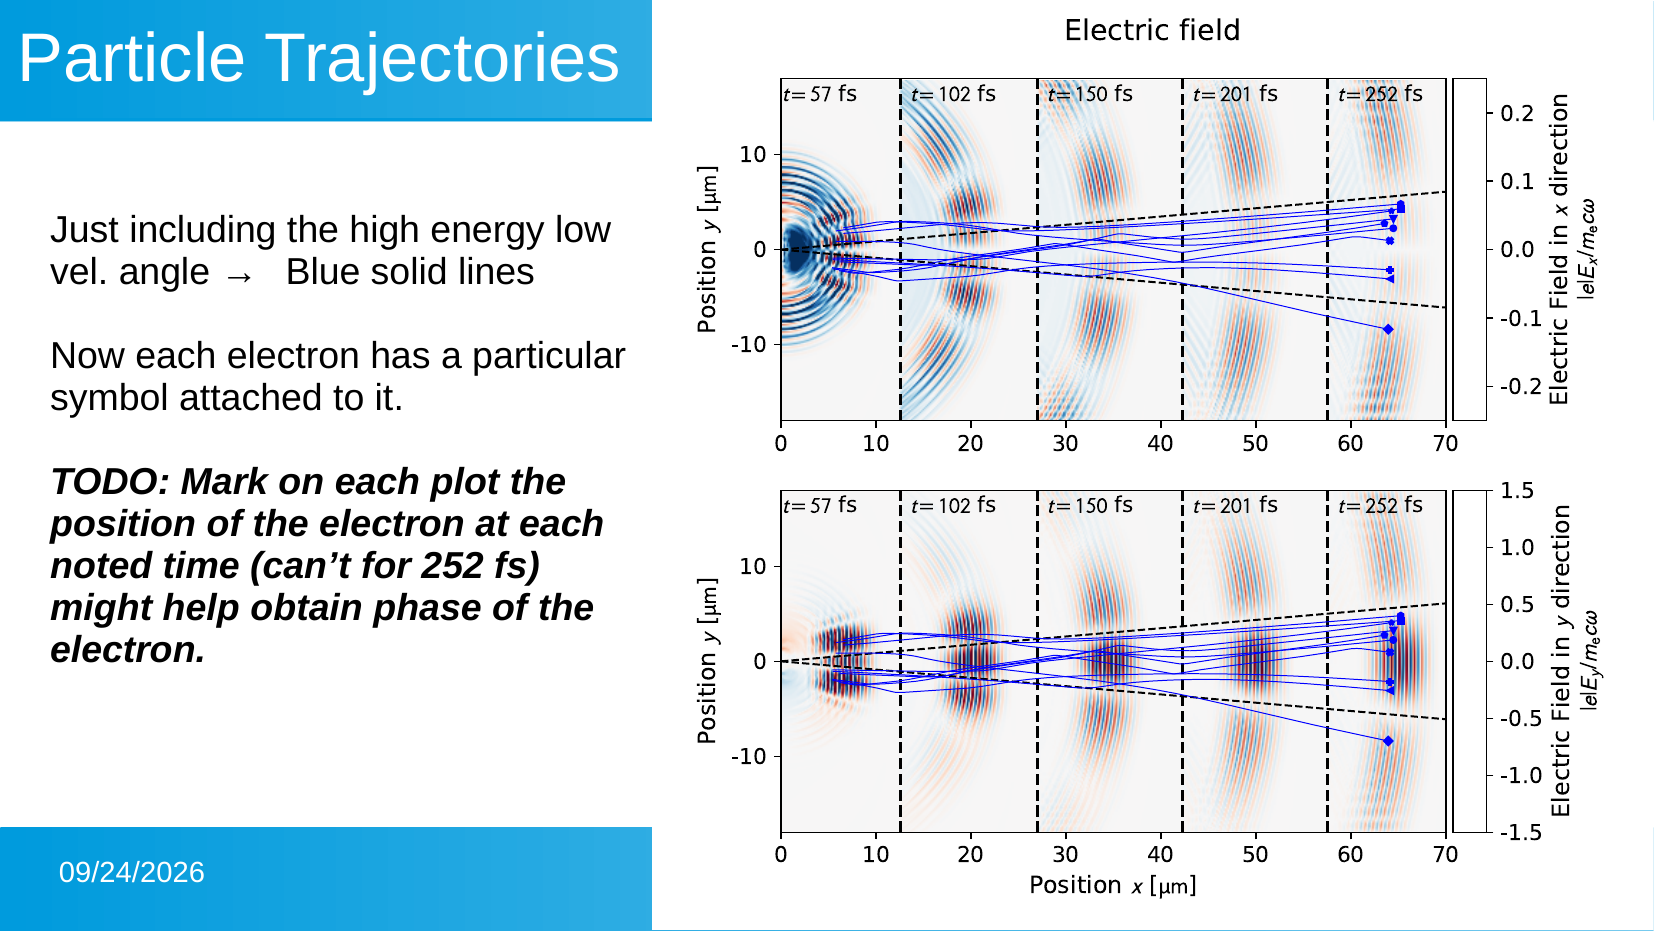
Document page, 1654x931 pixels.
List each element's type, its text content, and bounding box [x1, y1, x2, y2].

title Particle Trajectories [2, 18, 638, 97]
text_box Just including the high energy low vel. angle → Blue solid lines Now each electron has a particular symbol attached to it. TODO: Mark on each plot the position of the electron at each noted time (can’t for 252 fs) might help obtain phase of the electron. [0, 201, 652, 713]
picture [651, 0, 1654, 931]
